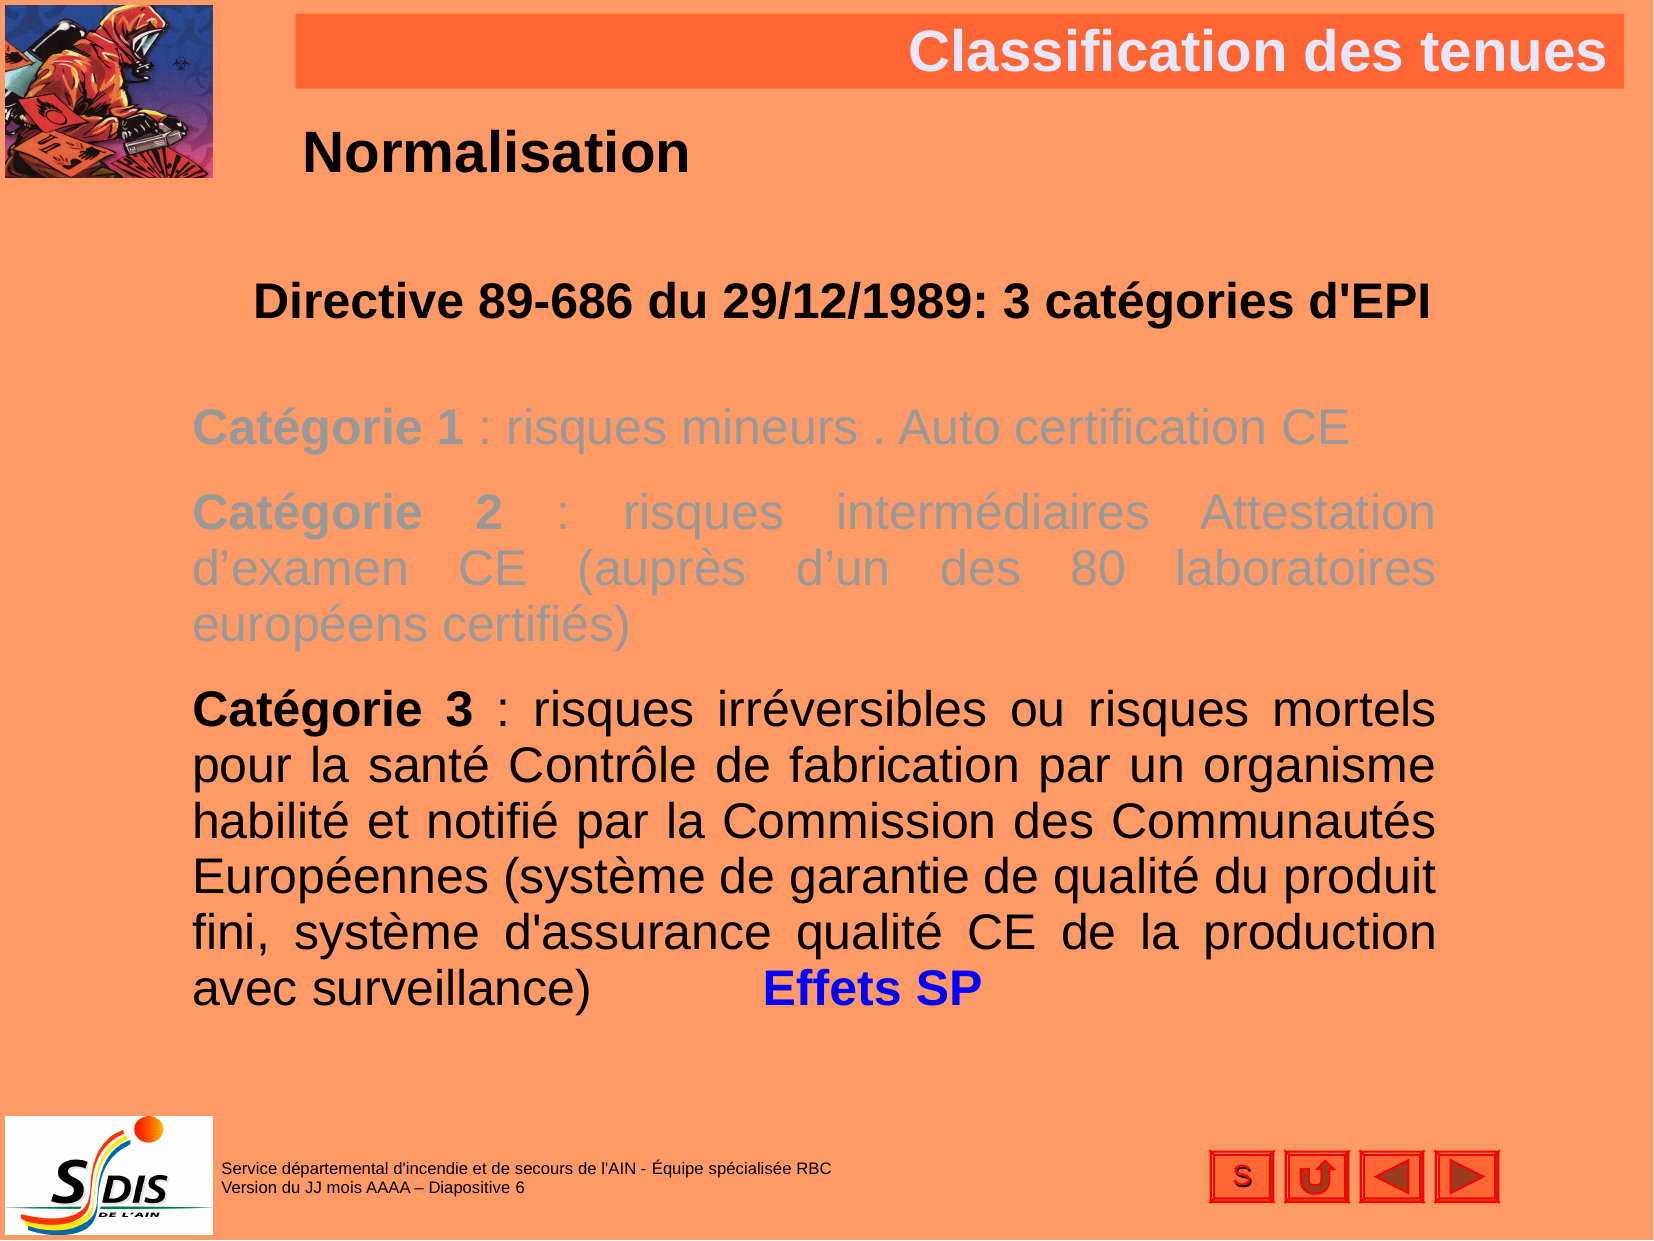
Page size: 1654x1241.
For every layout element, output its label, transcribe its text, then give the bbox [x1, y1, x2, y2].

text_box Normalisation [287, 112, 707, 193]
list Directive 89-686 du 29/12/1989: 3 catégories d'EPI Catégorie 1 : risques mineurs . Auto certification CE Catégorie 2 : risques intermédiaires Attestation d’examen CE (auprès d’un des 80 laboratoires européens certifiés) Catégorie 3 : risques irréversibles ou risques mortels pour la santé Contrôle de fabrication par un organisme habilité et notifié par la Commission des Communautés Européennes (système de garantie de qualité du produit fini, système d'assurance qualité CE de la production avec surveillance) Effets SP [177, 265, 1453, 1087]
picture [5, 1116, 213, 1235]
picture [5, 5, 213, 178]
text_box Classification des tenues [295, 13, 1625, 89]
